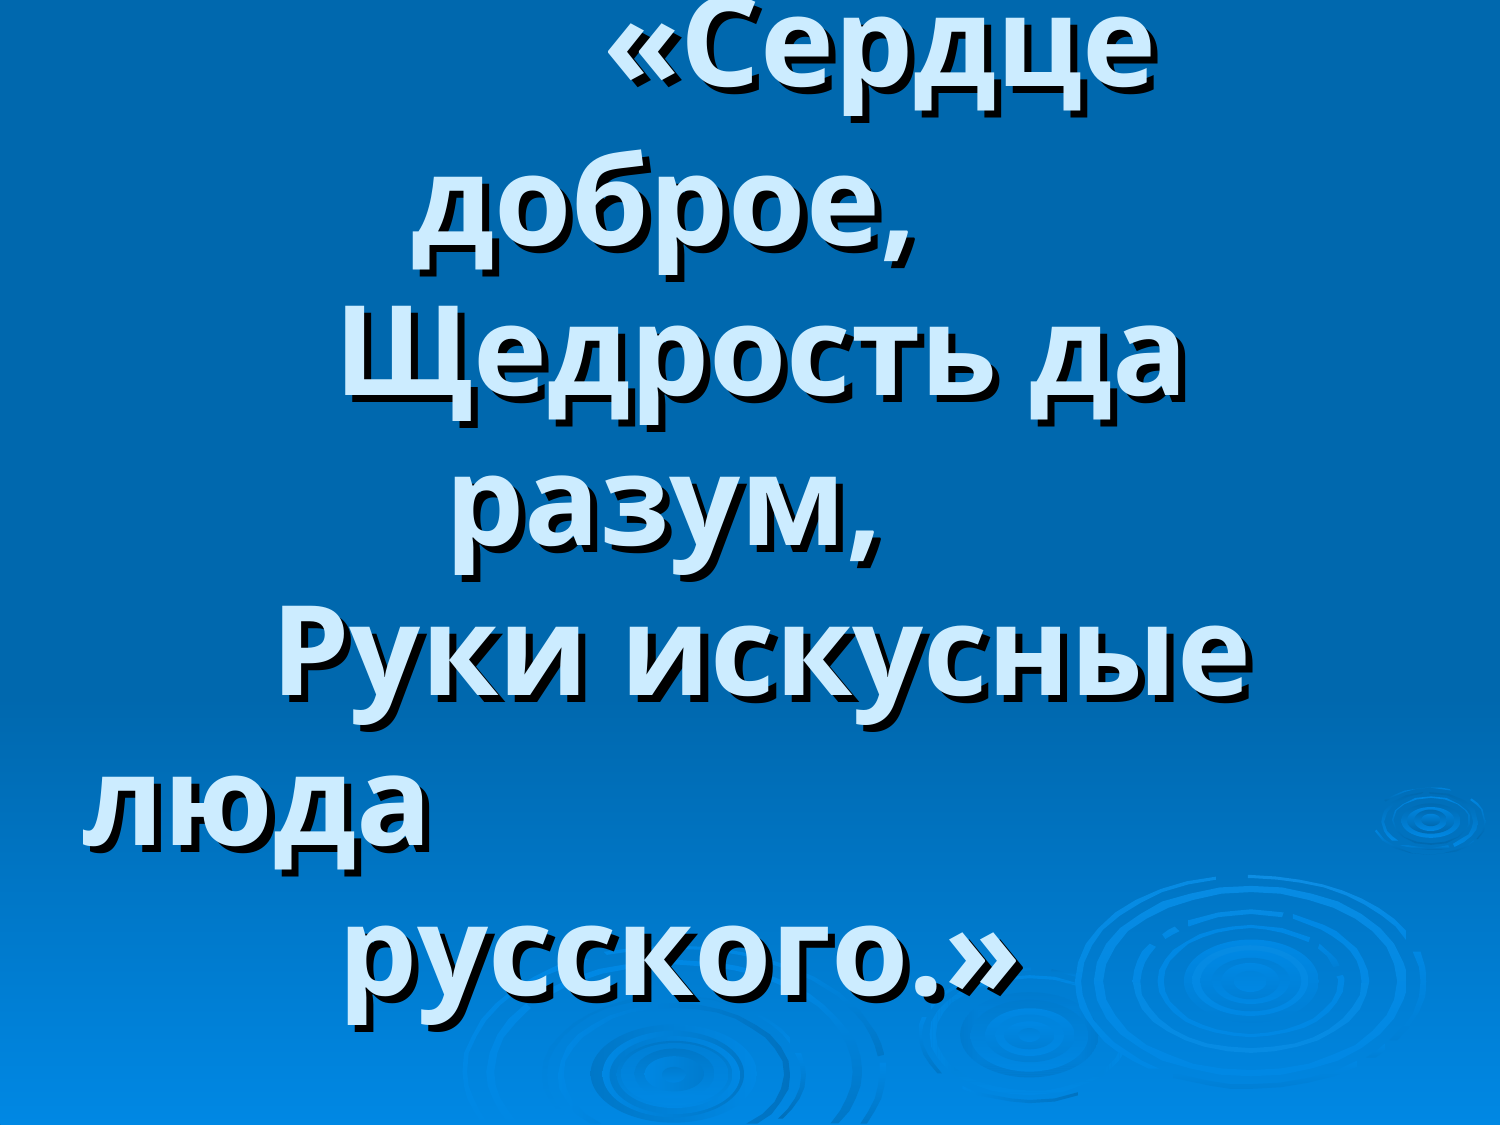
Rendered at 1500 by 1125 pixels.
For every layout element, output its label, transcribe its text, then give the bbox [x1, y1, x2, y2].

text_box «Сердце доброе, Щедрость да разум, Руки искусные люда русского.» [53, 0, 1276, 1028]
